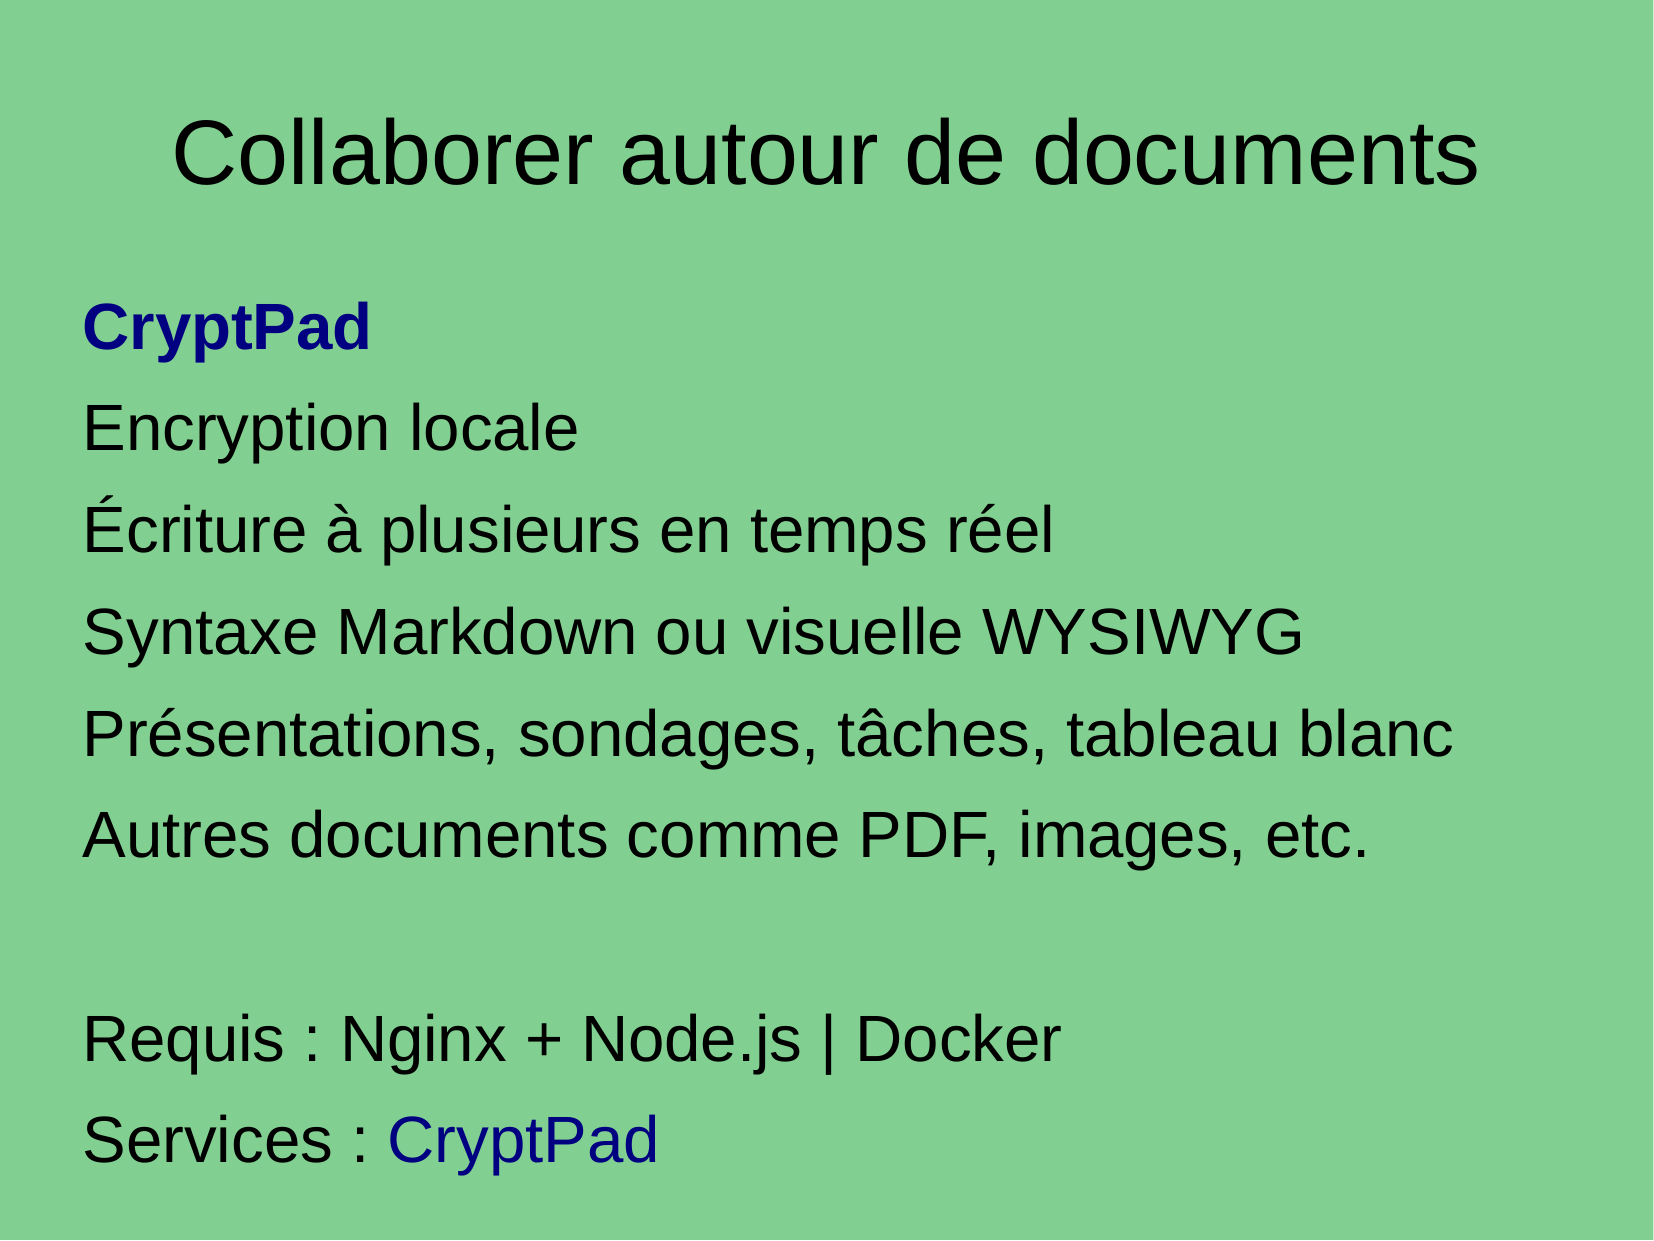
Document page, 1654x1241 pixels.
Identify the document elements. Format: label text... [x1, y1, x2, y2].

title Collaborer autour de documents [82, 49, 1571, 257]
list CryptPad Encryption locale Écriture à plusieurs en temps réel Syntaxe Markdown ou visuelle WYSIWYG Présentations, sondages, tâches, tableau blanc Autres documents comme PDF, images, etc. Requis : Nginx + Node.js | Docker Services : CryptPad [82, 290, 1571, 1186]
